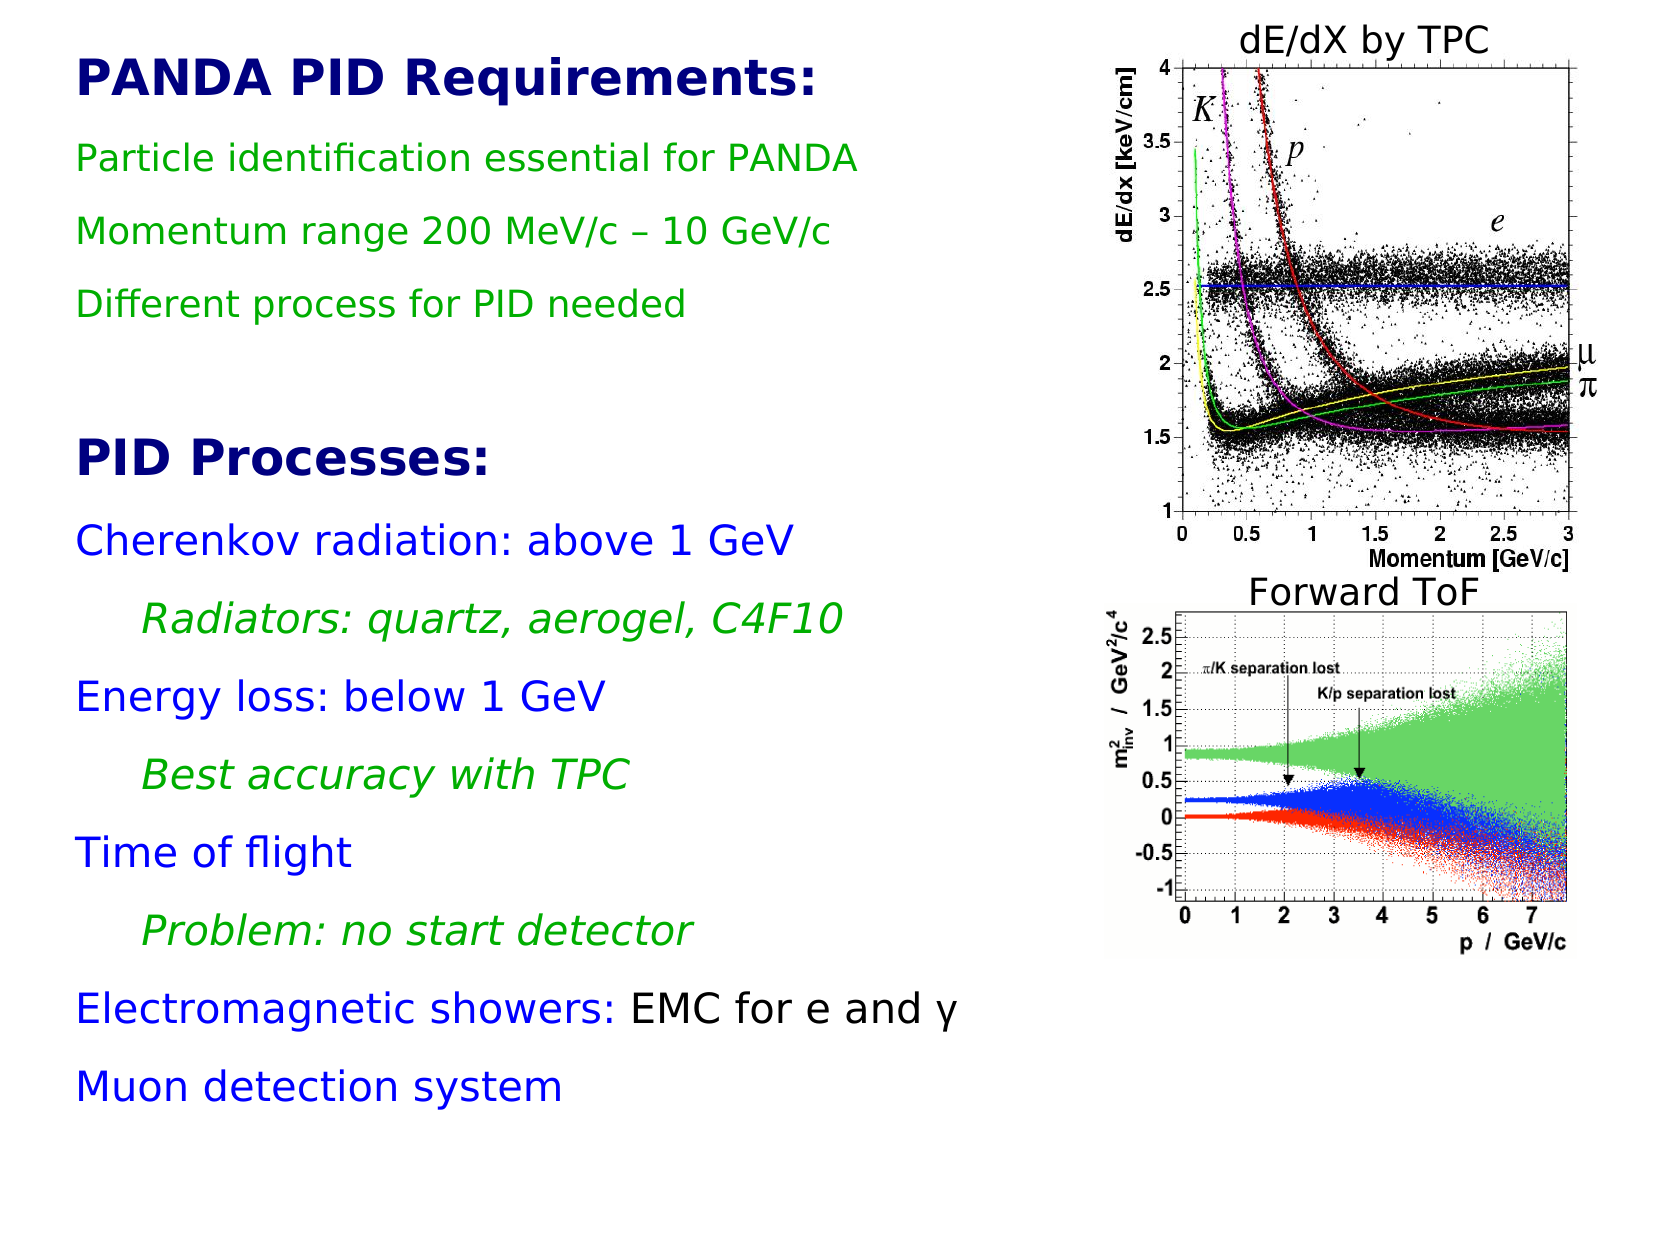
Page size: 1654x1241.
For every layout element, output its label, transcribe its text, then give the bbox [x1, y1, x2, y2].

list PANDA PID Requirements: Particle identification essential for PANDA Momentum range 200 MeV/c – 10 GeV/c Different process for PID needed PID Processes: Cherenkov radiation: above 1 GeV Radiators: quartz, aerogel, C4F10 Energy loss: below 1 GeV Best accuracy with TPC Time of flight Problem: no start detector Electromagnetic showers: EMC for e and γ Muon detection system [75, 49, 1051, 1112]
text_box Forward ToF [1216, 563, 1512, 629]
picture [1109, 52, 1598, 574]
picture [1104, 603, 1577, 959]
text_box dE/dX by TPC [1216, 11, 1512, 77]
